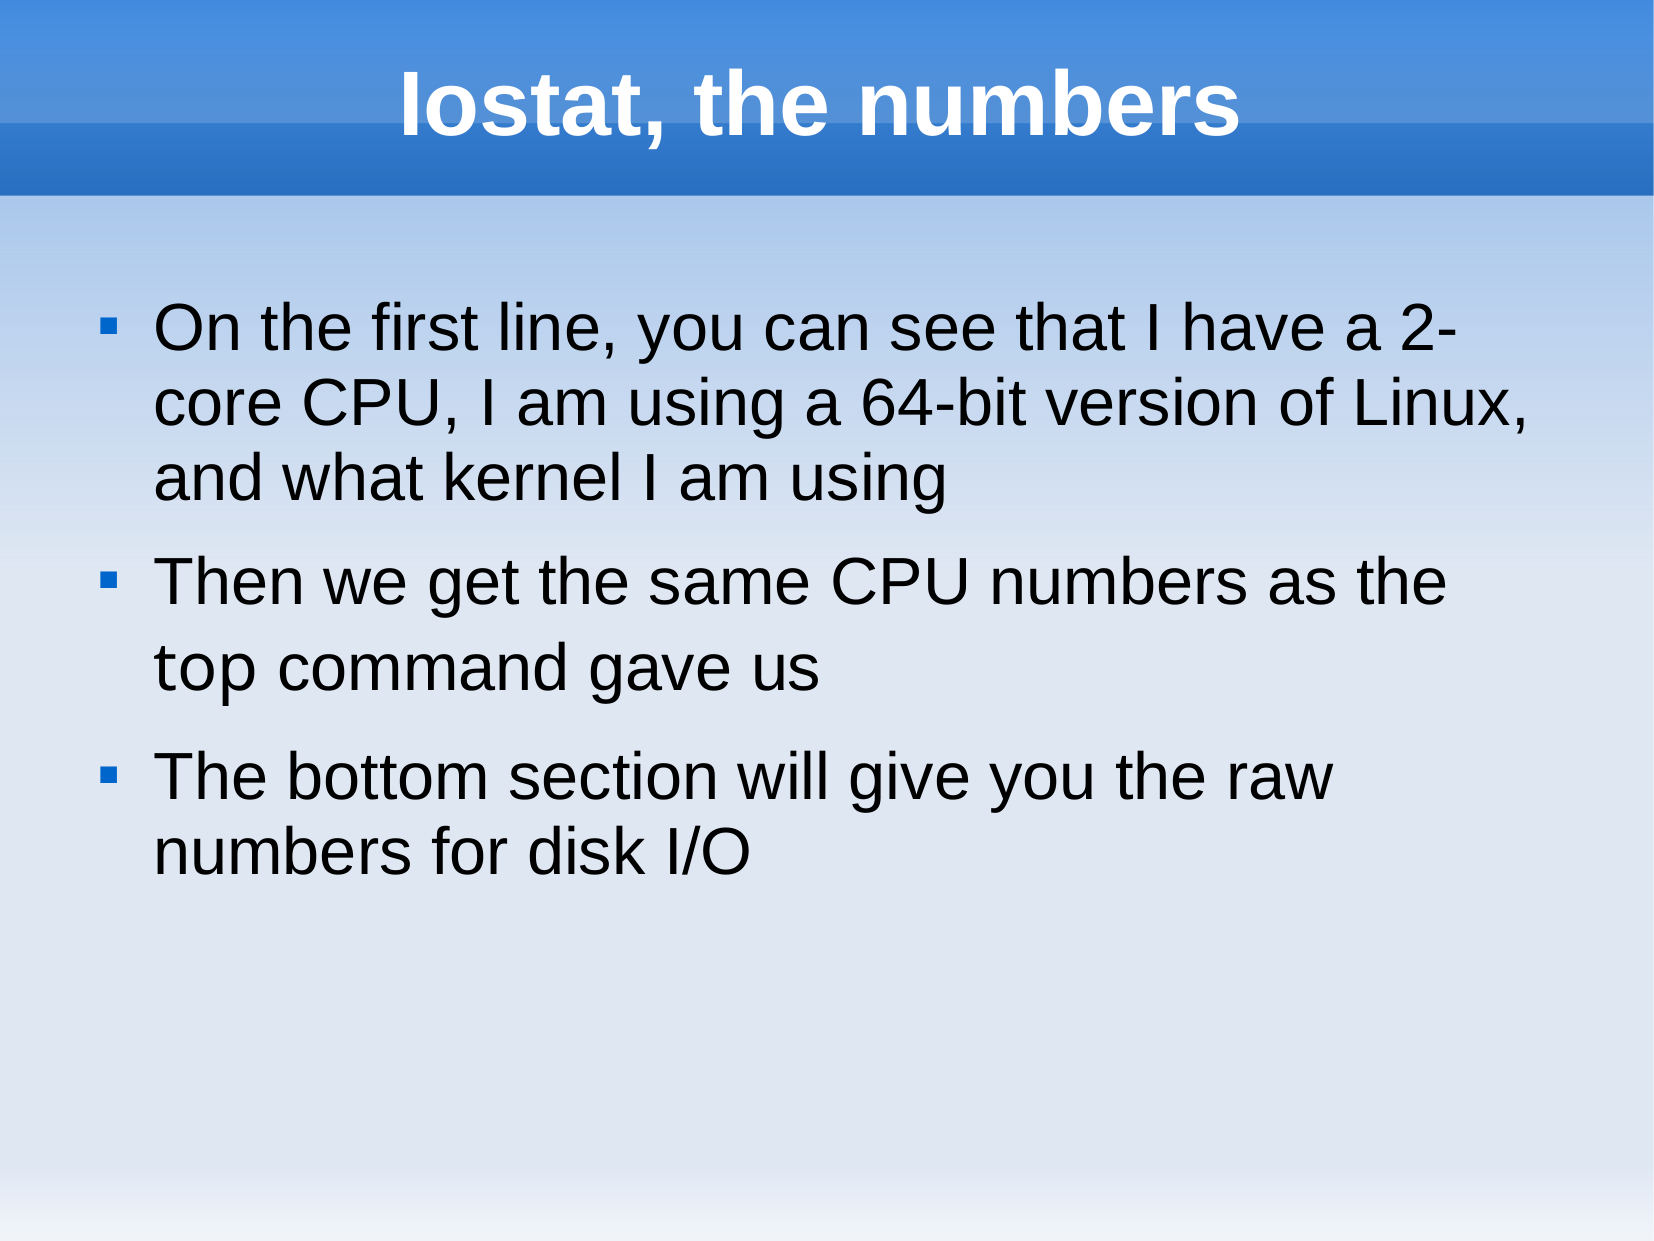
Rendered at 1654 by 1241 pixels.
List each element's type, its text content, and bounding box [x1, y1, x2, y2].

title Iostat, the numbers [76, 0, 1565, 208]
picture [0, 0, 1654, 1241]
list On the first line, you can see that I have a 2-core CPU, I am using a 64-bit version of Linux, and what kernel I am using Then we get the same CPU numbers as the top command gave us The bottom section will give you the raw numbers for disk I/O [82, 290, 1571, 1109]
